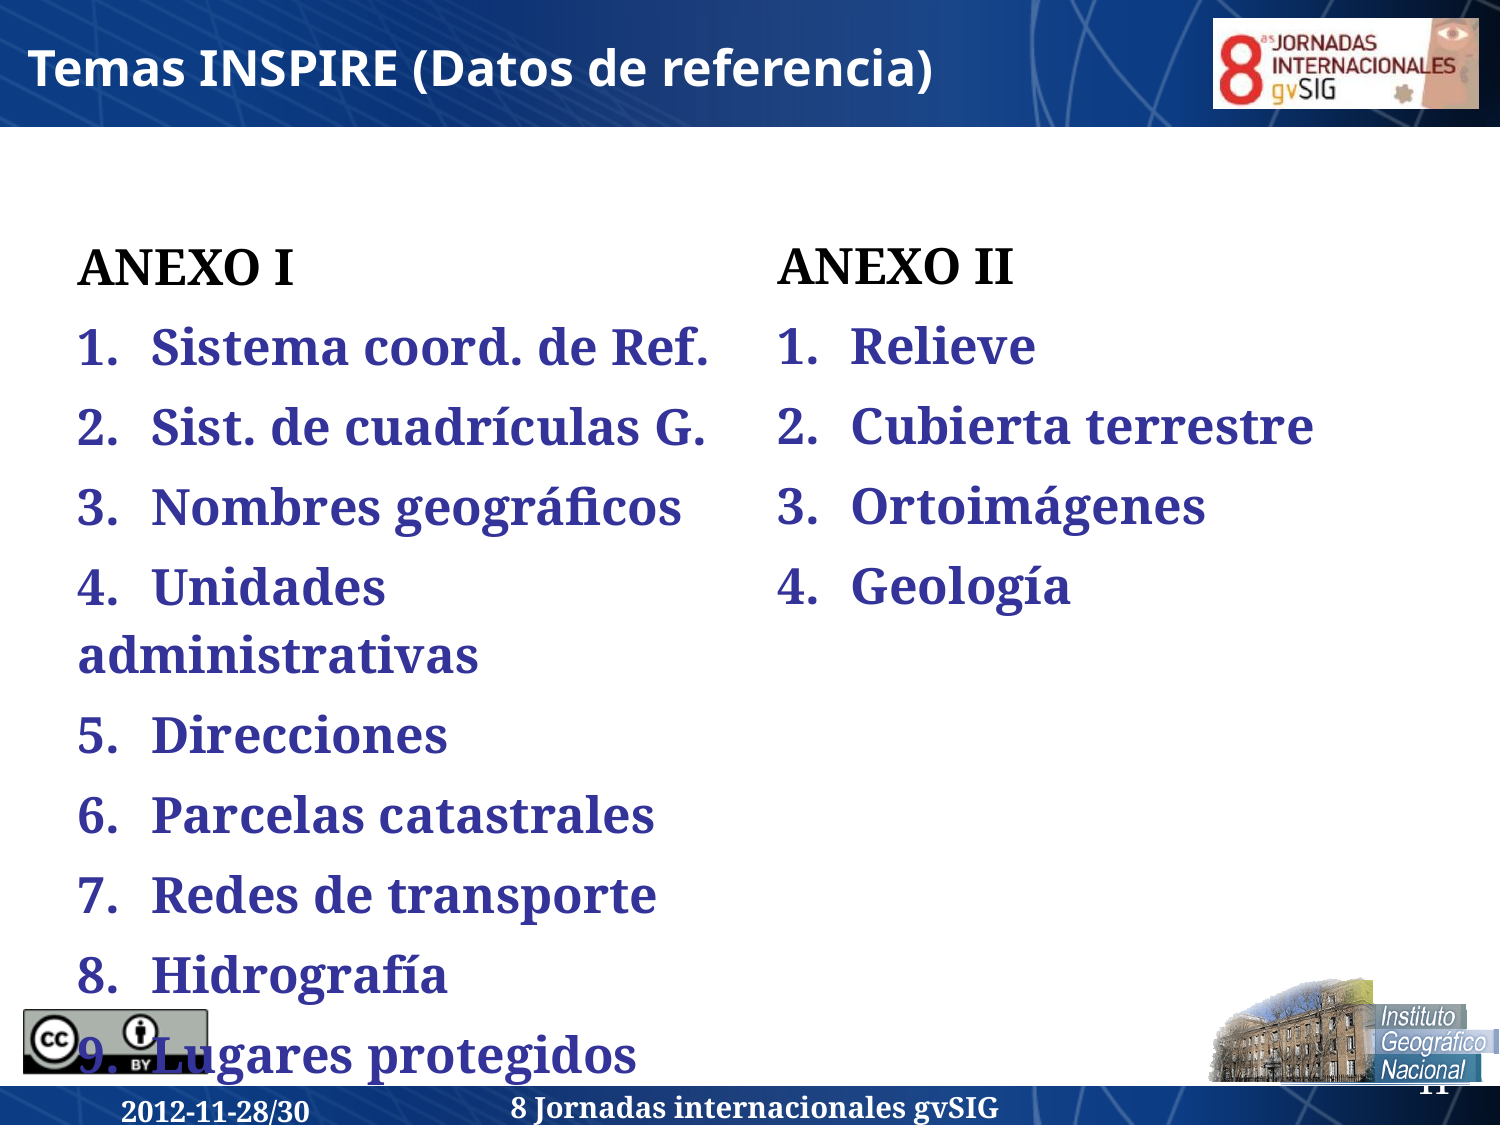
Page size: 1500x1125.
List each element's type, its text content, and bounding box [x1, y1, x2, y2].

title Temas INSPIRE (Datos de referencia) [0, 35, 1275, 99]
list ANEXO II 1. Relieve 2. Cubierta terrestre 3. Ortoimágenes 4. Geología [762, 223, 1425, 967]
picture [0, 0, 1500, 127]
list ANEXO I 1. Sistema coord. de Ref. 2. Sist. de cuadrículas G. 3. Nombres geográficos 4. Unidades administrativas 5. Direcciones 6. Parcelas catastrales 7. Redes de transporte 8. Hidrografía 9. Lugares protegidos [62, 224, 738, 1041]
picture [0, 968, 1500, 1125]
